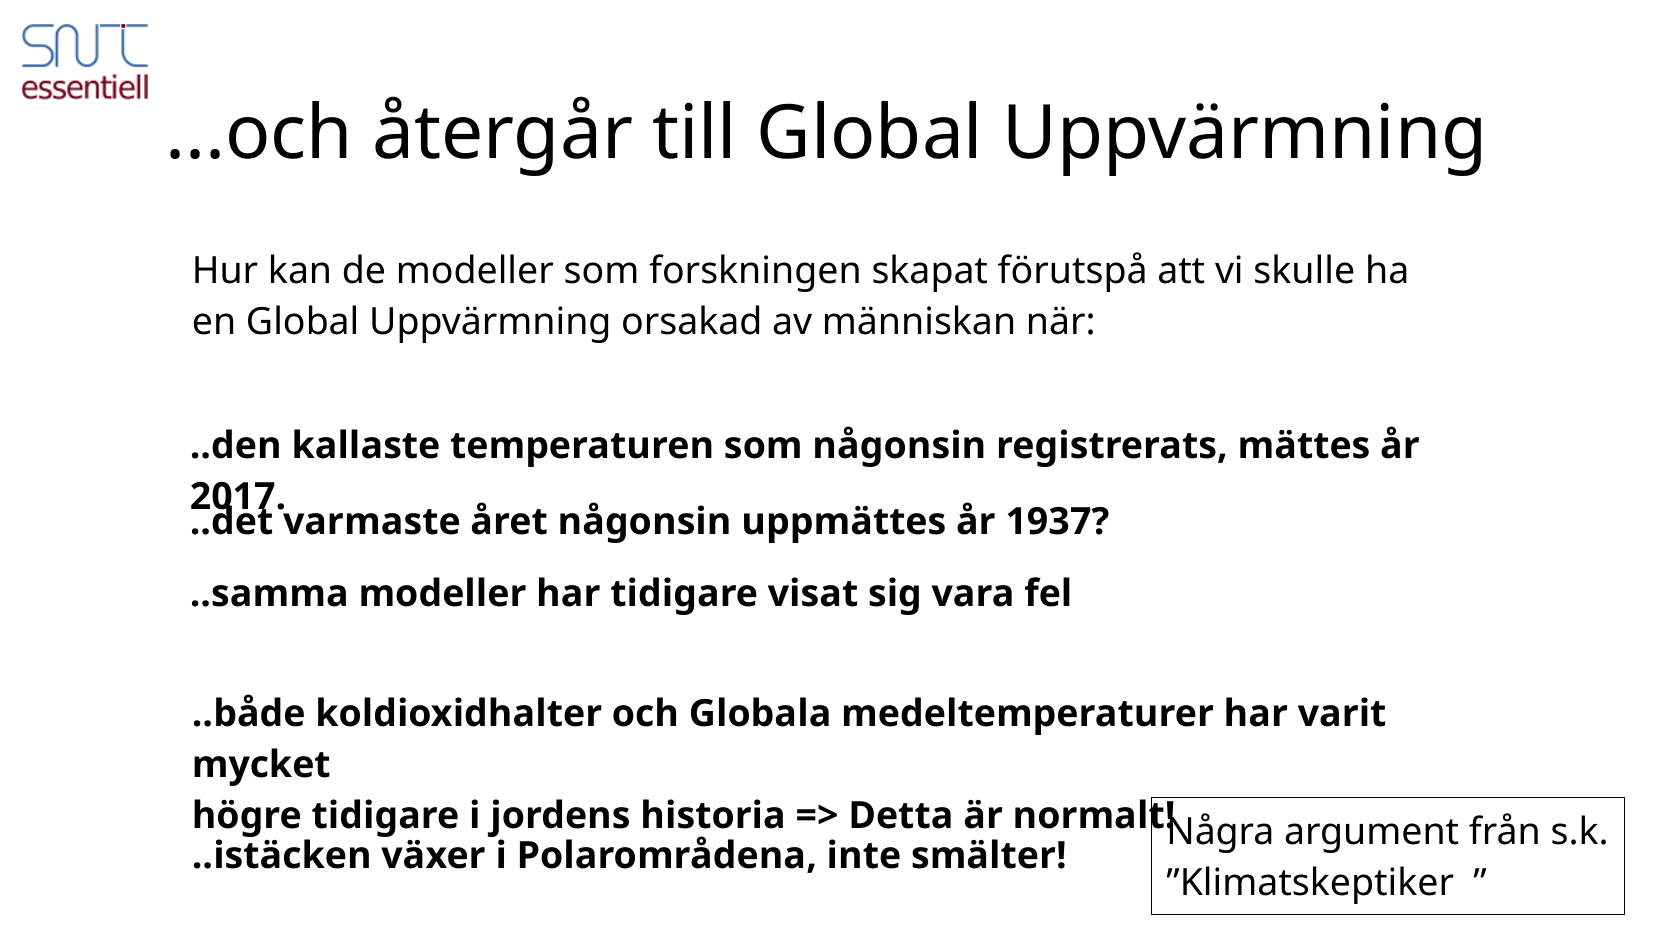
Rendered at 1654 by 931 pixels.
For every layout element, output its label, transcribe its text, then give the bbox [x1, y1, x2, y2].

text_box Hur kan de modeller som forskningen skapat förutspå att vi skulle ha en Global Uppvärmning orsakad av människan när: [177, 236, 1477, 355]
picture [22, 0, 148, 125]
text_box ..istäcken växer i Polarområdena, inte smälter! [177, 821, 1151, 886]
text_box ..det varmaste året någonsin uppmättes år 1937? [175, 487, 1475, 552]
text_box ..den kallaste temperaturen som någonsin registrerats, mättes år 2017. [175, 410, 1475, 476]
text_box ..samma modeller har tidigare visat sig vara fel [175, 559, 1475, 625]
title ...och återgår till Global Uppvärmning [82, 51, 1571, 207]
text_box Några argument från s.k. ”Klimatskeptiker ” [1151, 797, 1625, 912]
text_box ..både koldioxidhalter och Globala medeltemperaturer har varit mycket högre tidigare i jordens historia => Detta är normalt! [177, 679, 1477, 794]
